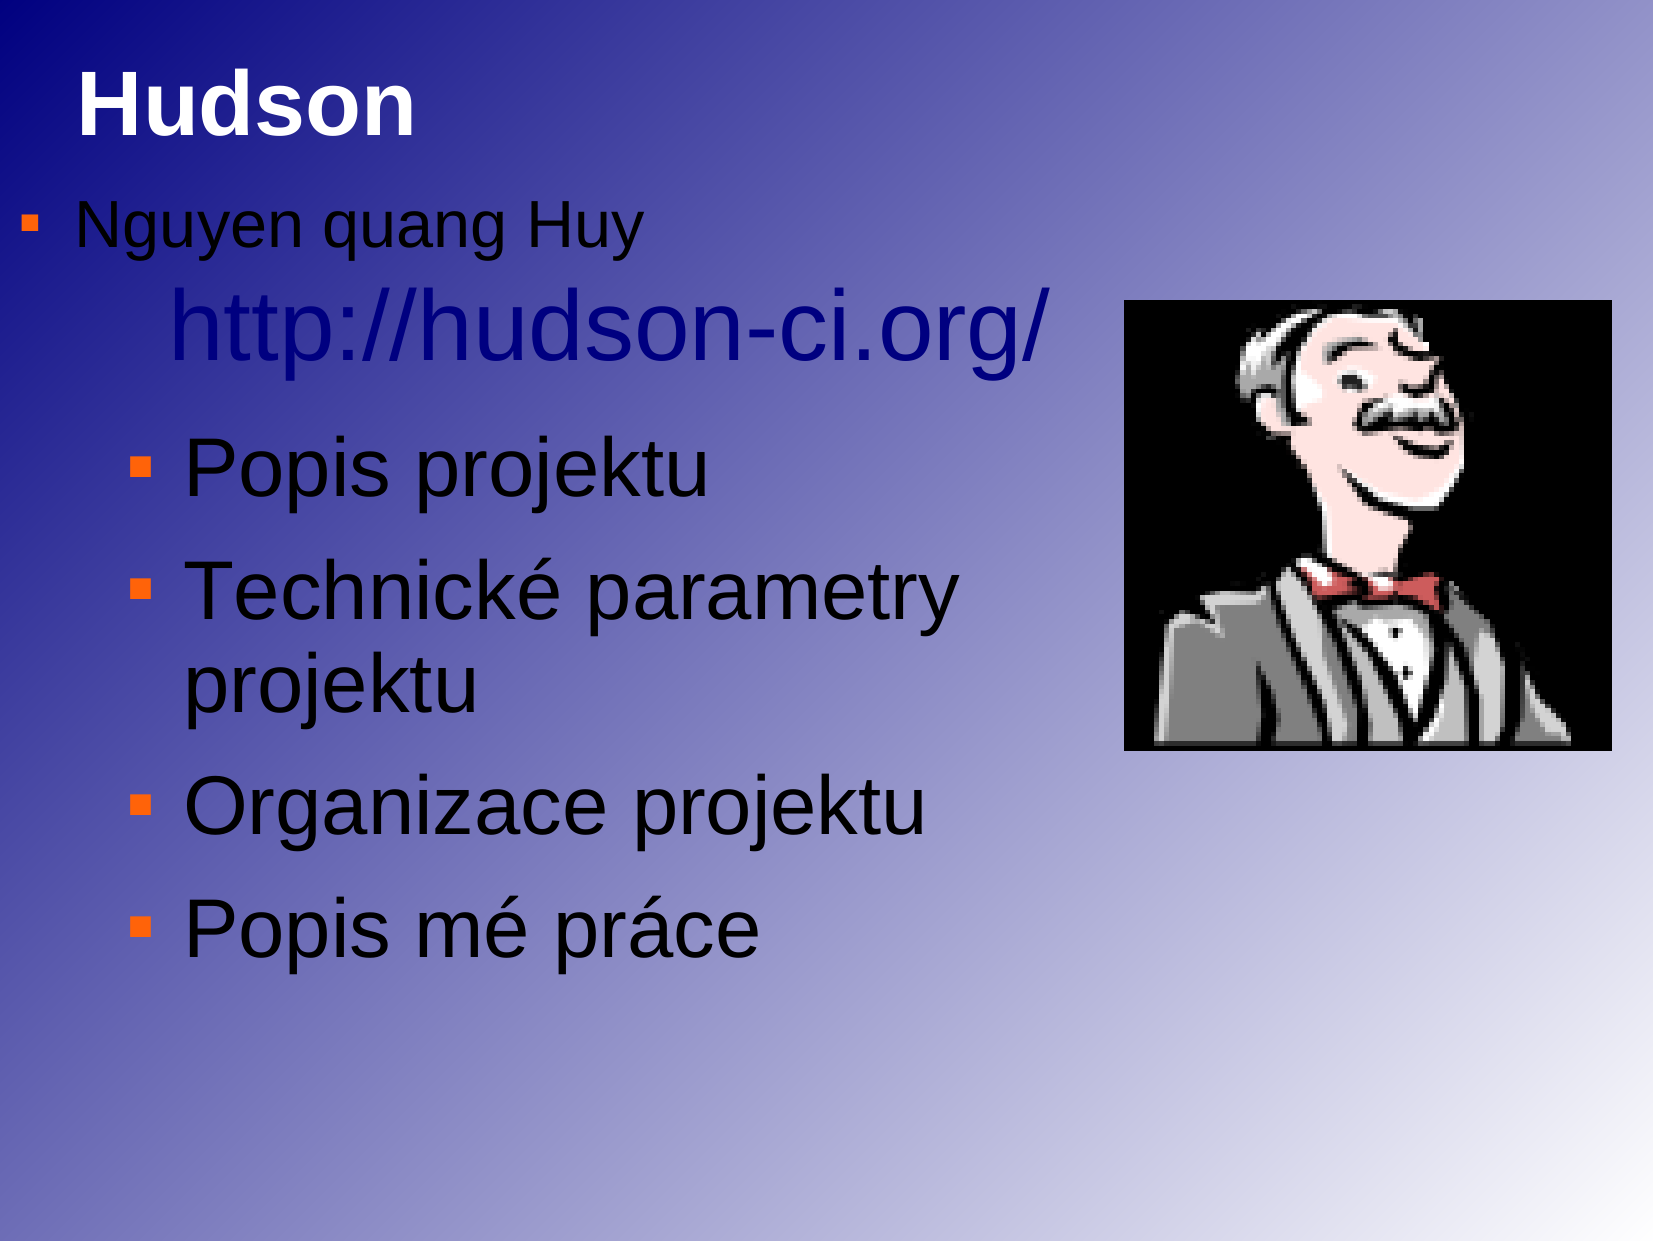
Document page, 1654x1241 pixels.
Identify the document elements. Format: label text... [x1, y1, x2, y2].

title Hudson [76, 0, 1565, 208]
text_box http://hudson-ci.org/ [153, 262, 1088, 413]
list Popis projektu Technické parametry projektu Organizace projektu Popis mé práce [112, 421, 1113, 1241]
picture [1124, 300, 1612, 751]
text_box Nguyen quang Huy [3, 187, 675, 271]
